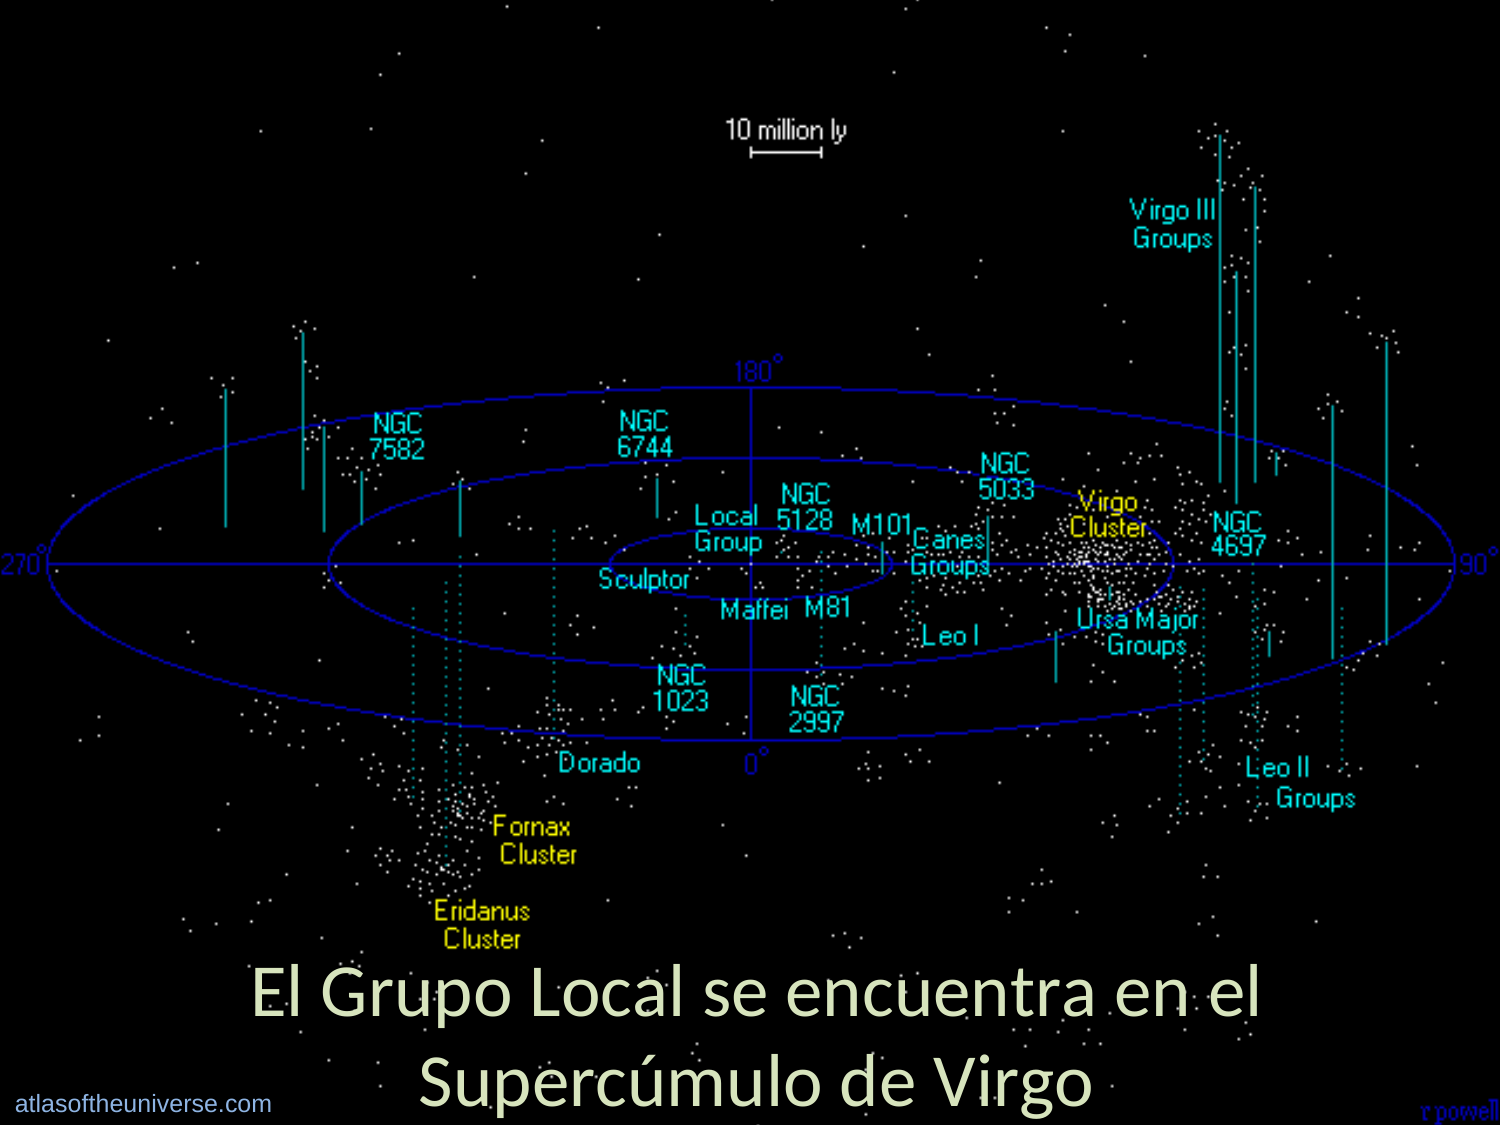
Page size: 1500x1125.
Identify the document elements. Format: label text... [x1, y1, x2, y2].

title El Grupo Local se encuentra en el Supercúmulo de Virgo [82, 937, 1433, 1125]
text_box atlasoftheuniverse.com [0, 1079, 293, 1125]
picture [0, 0, 1500, 1125]
